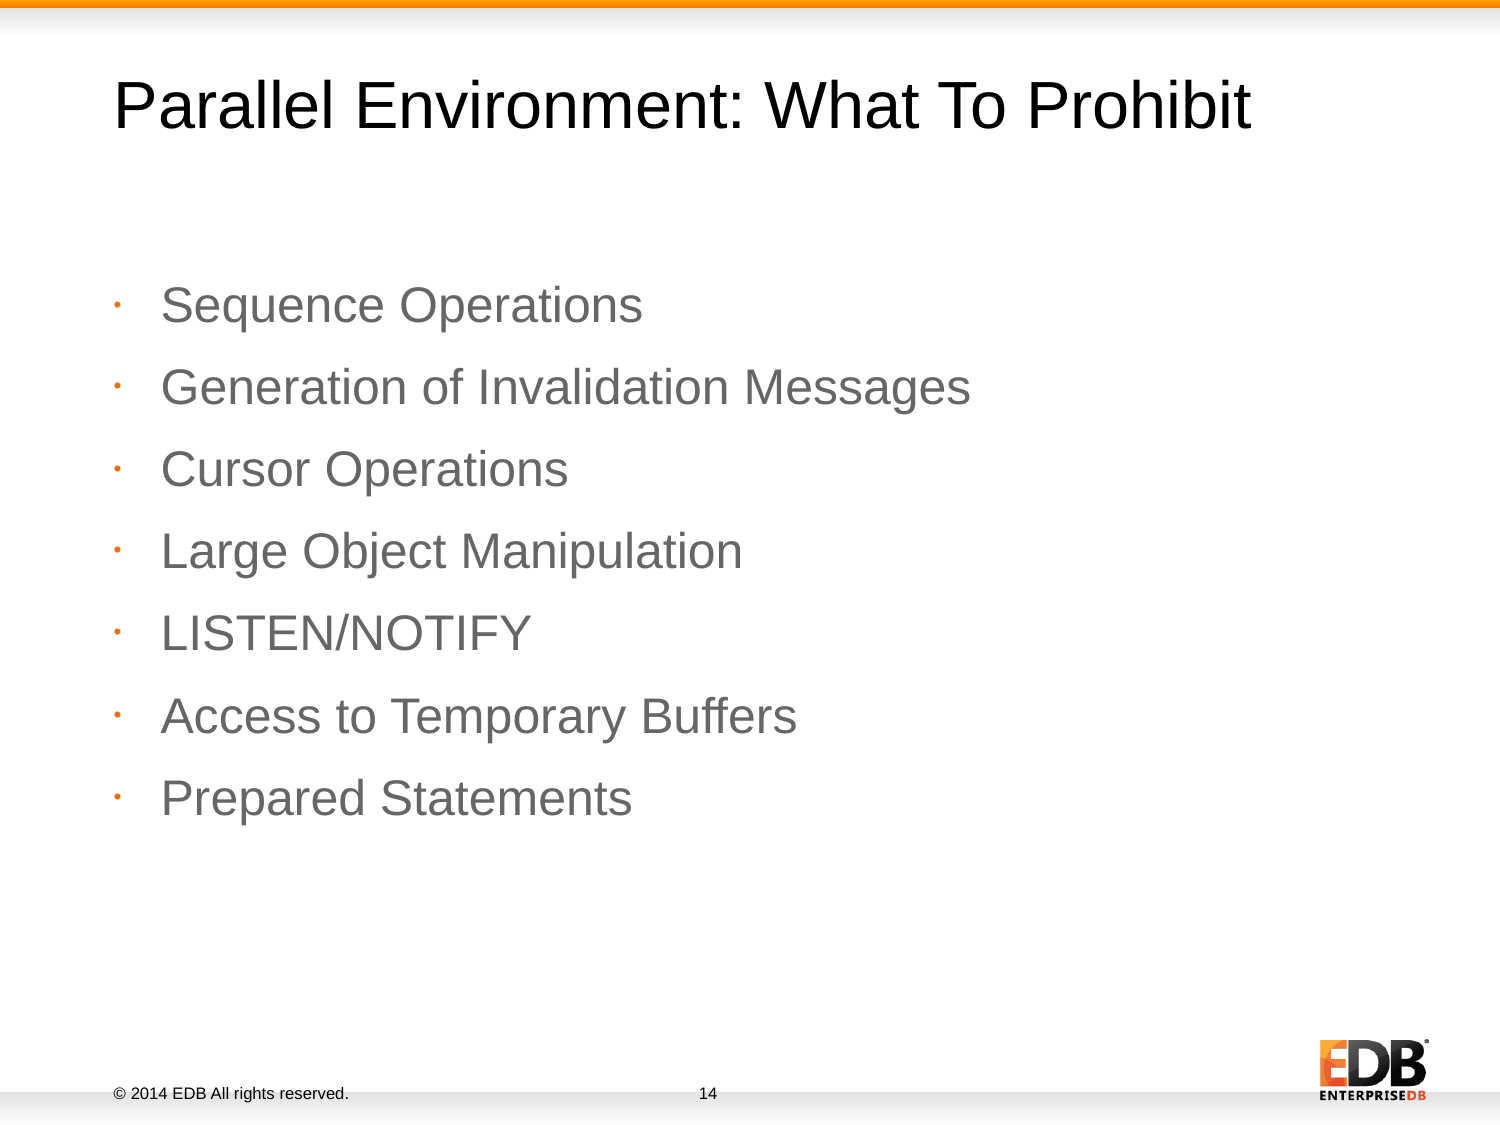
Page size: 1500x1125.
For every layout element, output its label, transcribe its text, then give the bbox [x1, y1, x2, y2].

picture [1318, 1036, 1430, 1101]
list Sequence Operations Generation of Invalidation Messages Cursor Operations Large Object Manipulation LISTEN/NOTIFY Access to Temporary Buffers Prepared Statements [98, 270, 1403, 991]
title Parallel Environment: What To Prohibit [98, 26, 1403, 188]
